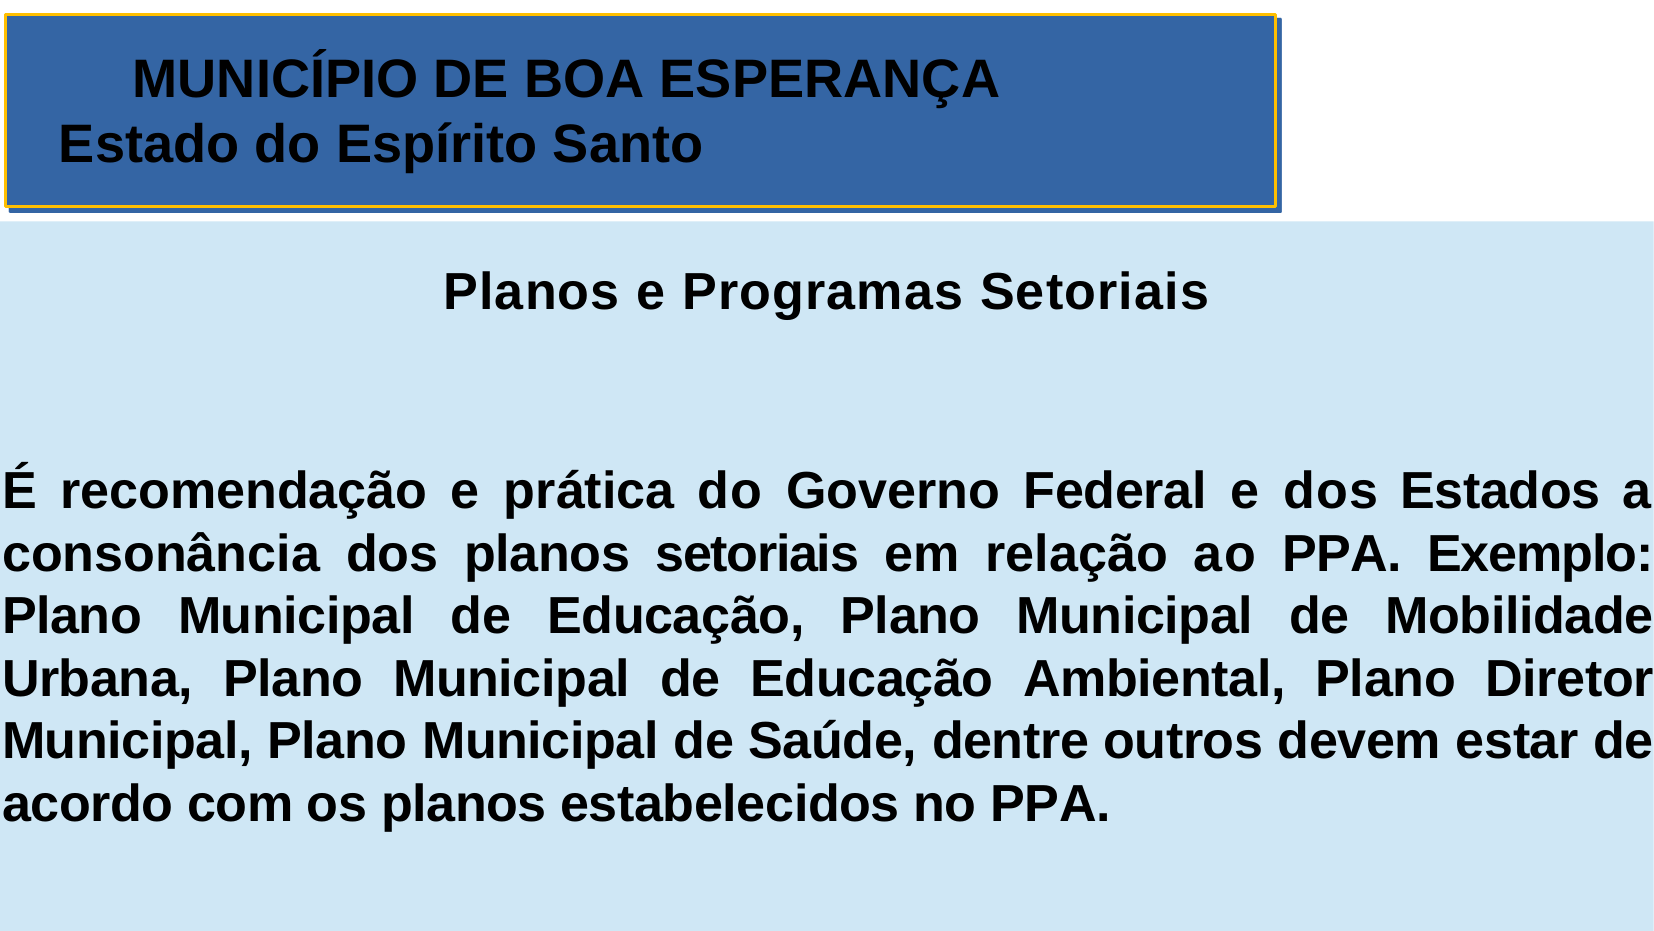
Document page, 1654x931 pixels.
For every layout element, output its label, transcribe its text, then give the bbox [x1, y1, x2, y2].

subtitle Planos e Programas Setoriais É recomendação e prática do Governo Federal e dos Estados a consonância dos planos setoriais em relação ao PPA. Exemplo: Plano Municipal de Educação, Plano Municipal de Mobilidade Urbana, Plano Municipal de Educação Ambiental, Plano Diretor Municipal, Plano Municipal de Saúde, dentre outros devem estar de acordo com os planos estabelecidos no PPA. [0, 221, 1654, 931]
title MUNICÍPIO DE BOA ESPERANÇA Estado do Espírito Santo [59, 23, 1152, 178]
